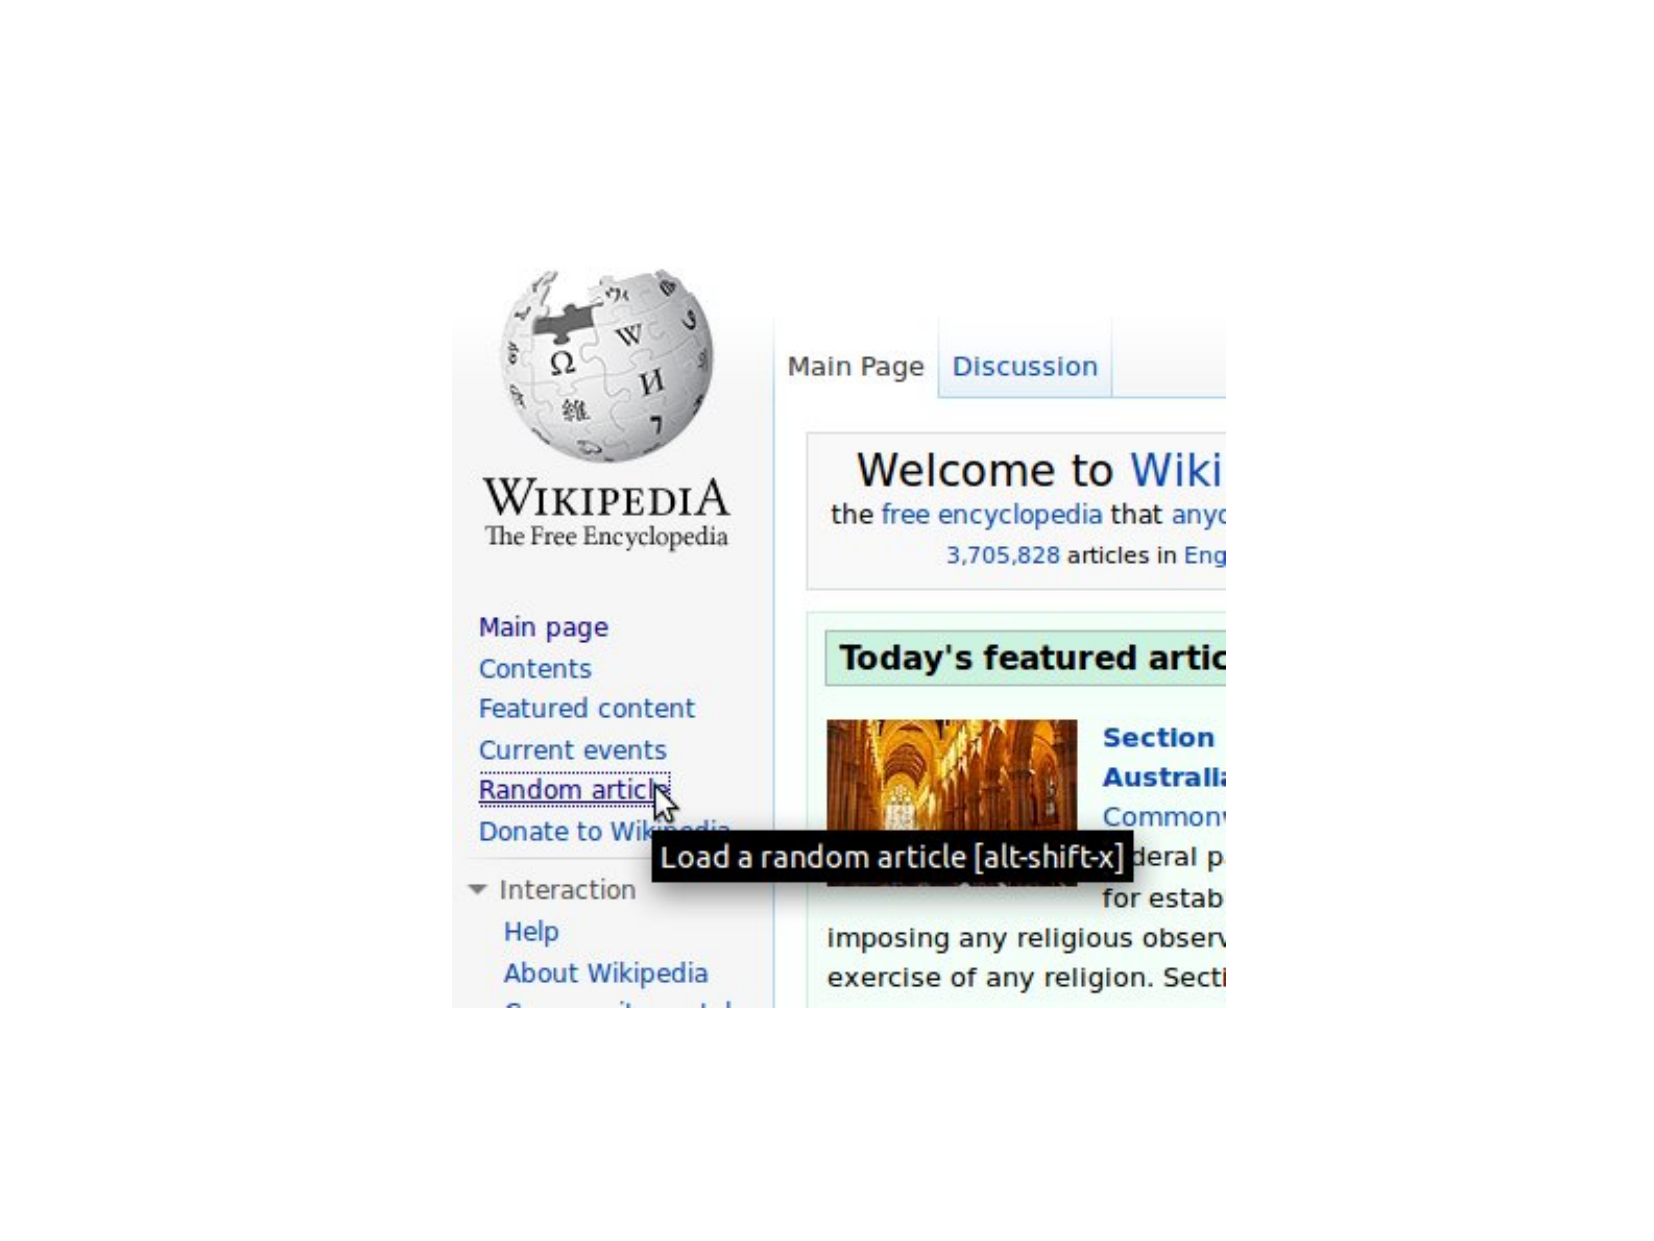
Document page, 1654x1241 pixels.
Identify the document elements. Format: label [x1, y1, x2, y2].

picture [452, 251, 1226, 1008]
